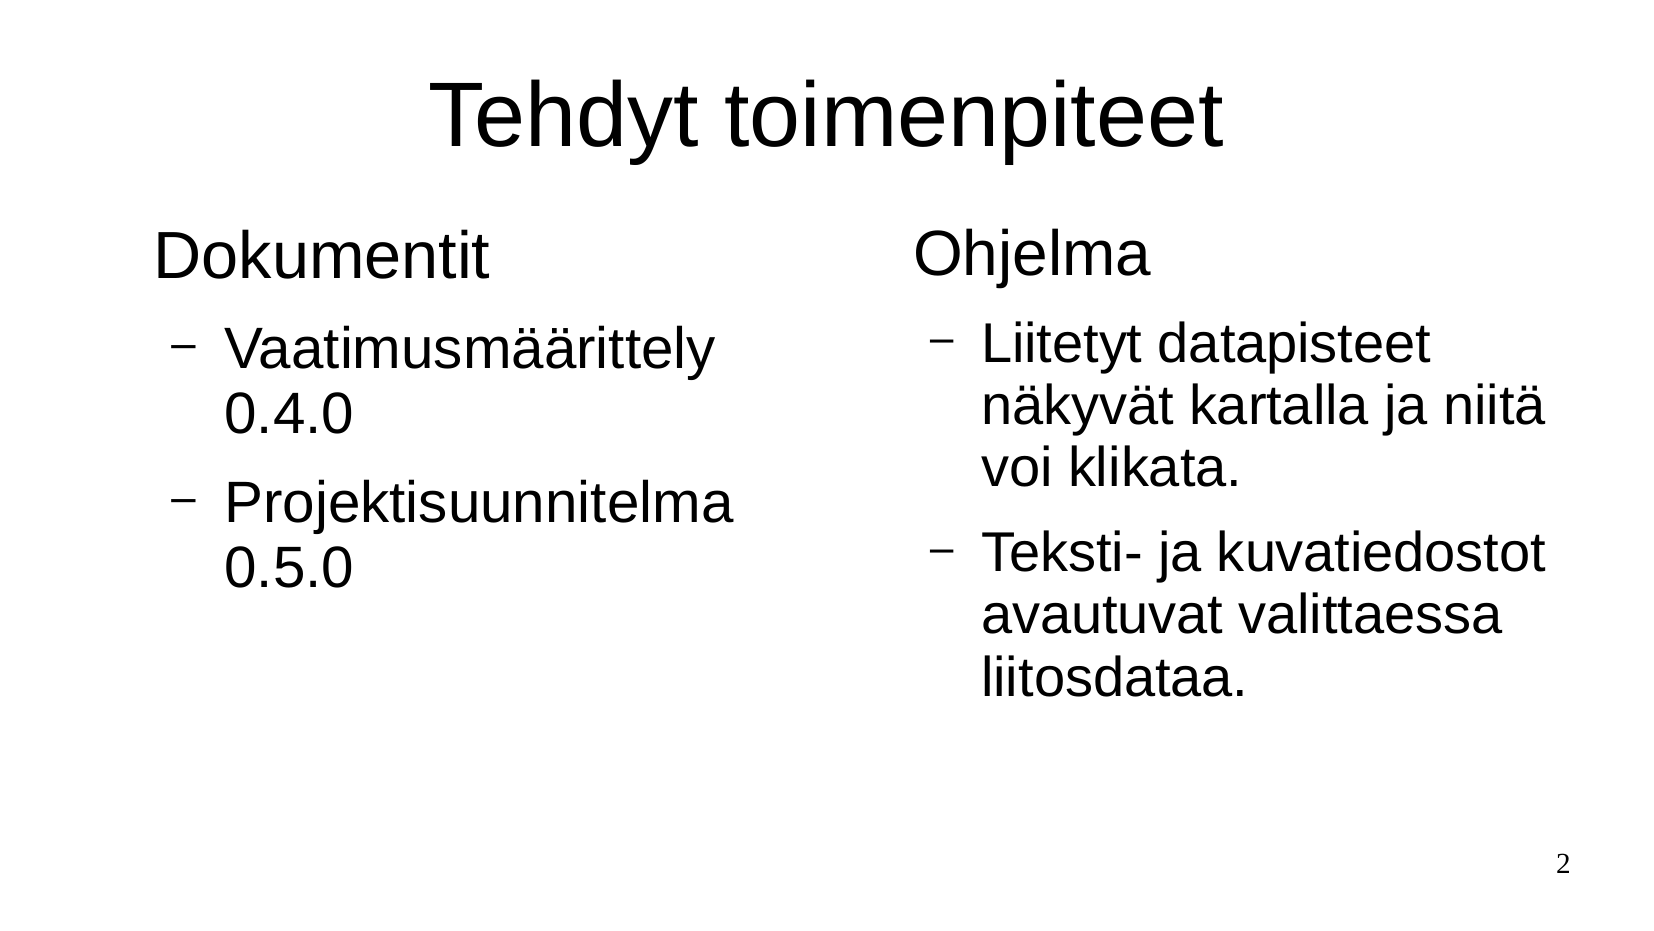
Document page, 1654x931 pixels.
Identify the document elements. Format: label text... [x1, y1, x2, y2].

title Tehdyt toimenpiteet [82, 37, 1571, 193]
list Dokumentit Vaatimusmäärittely 0.4.0 Projektisuunnitelma 0.5.0 [82, 217, 809, 758]
list Ohjelma Liitetyt datapisteet näkyvät kartalla ja niitä voi klikata. Teksti- ja kuvatiedostot avautuvat valittaessa liitosdataa. [845, 217, 1572, 758]
